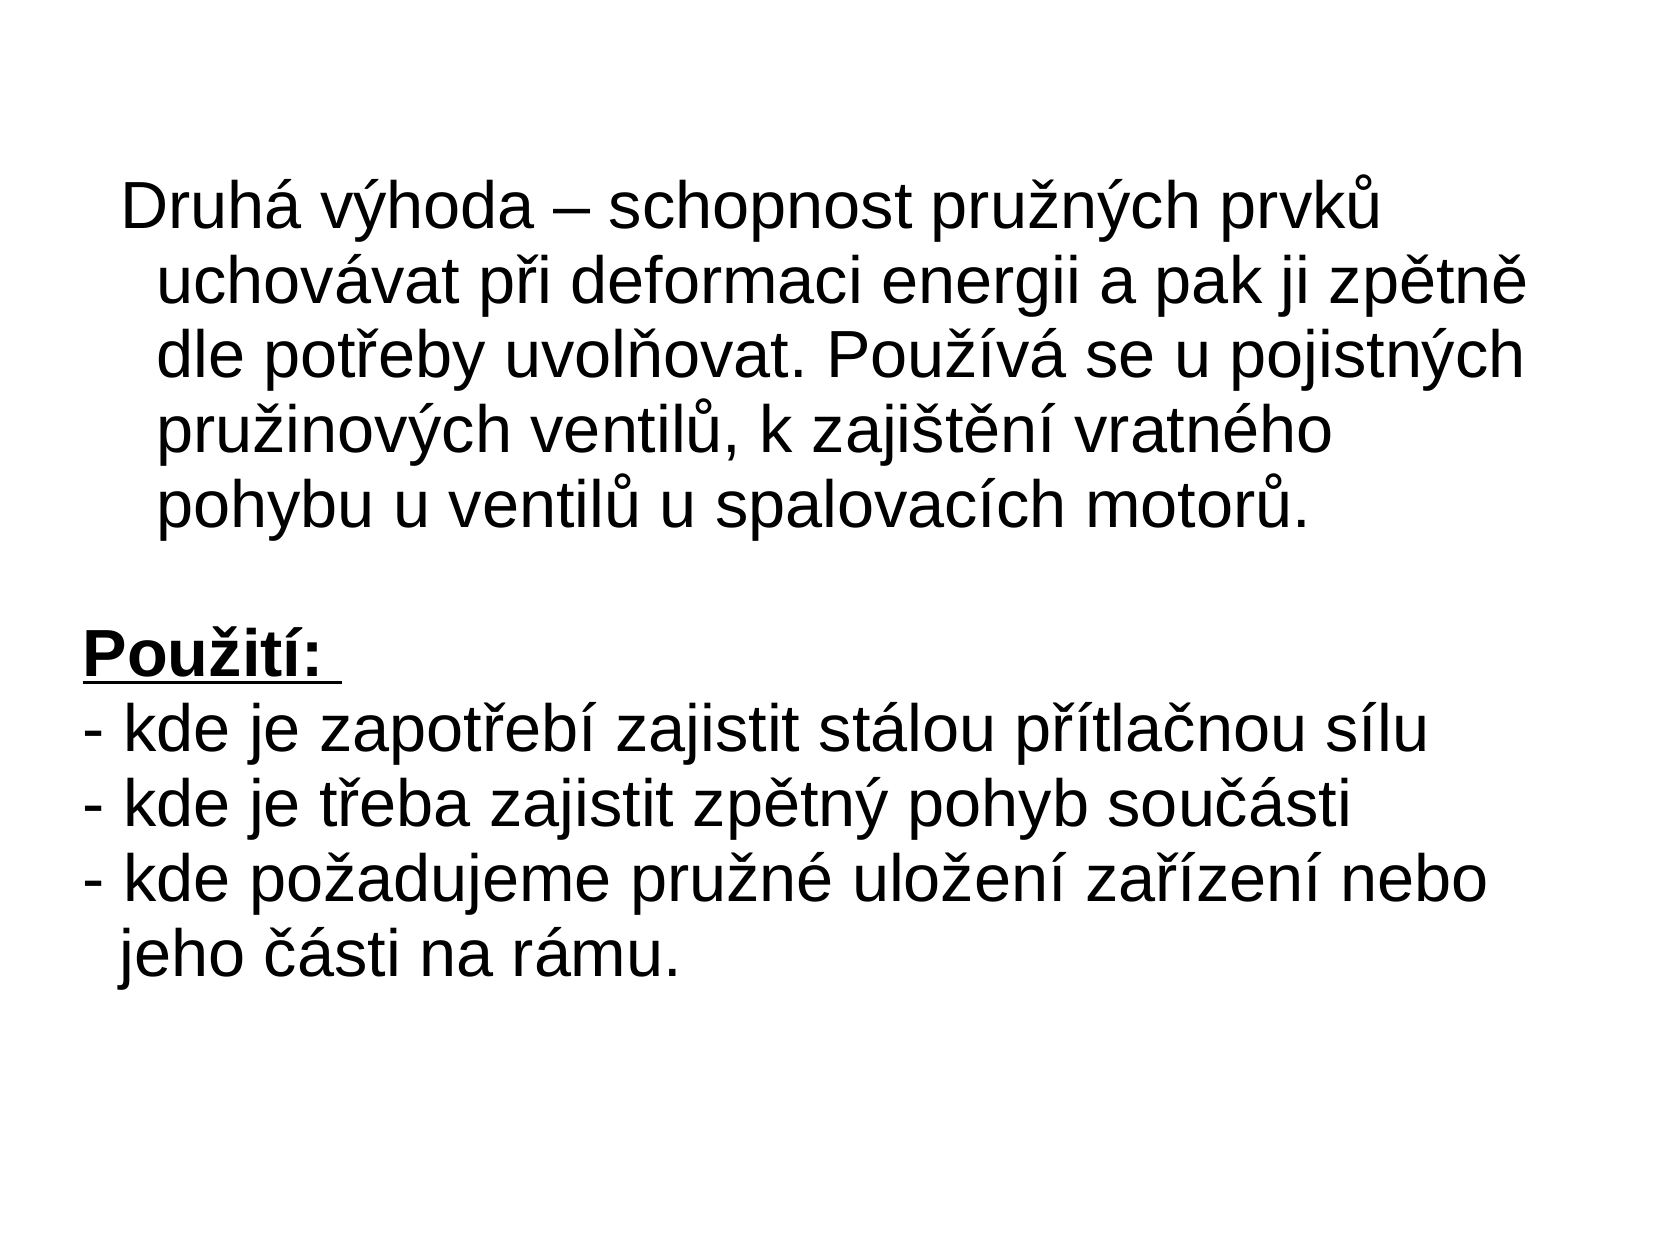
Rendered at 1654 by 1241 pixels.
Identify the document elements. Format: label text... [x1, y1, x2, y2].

subtitle Druhá výhoda – schopnost pružných prvků uchovávat při deformaci energii a pak ji zpětně dle potřeby uvolňovat. Používá se u pojistných pružinových ventilů, k zajištění vratného pohybu u ventilů u spalovacích motorů. Použití: - kde je zapotřebí zajistit stálou přítlačnou sílu - kde je třeba zajistit zpětný pohyb součásti - kde požadujeme pružné uložení zařízení nebo jeho části na rámu. [82, 49, 1571, 1109]
